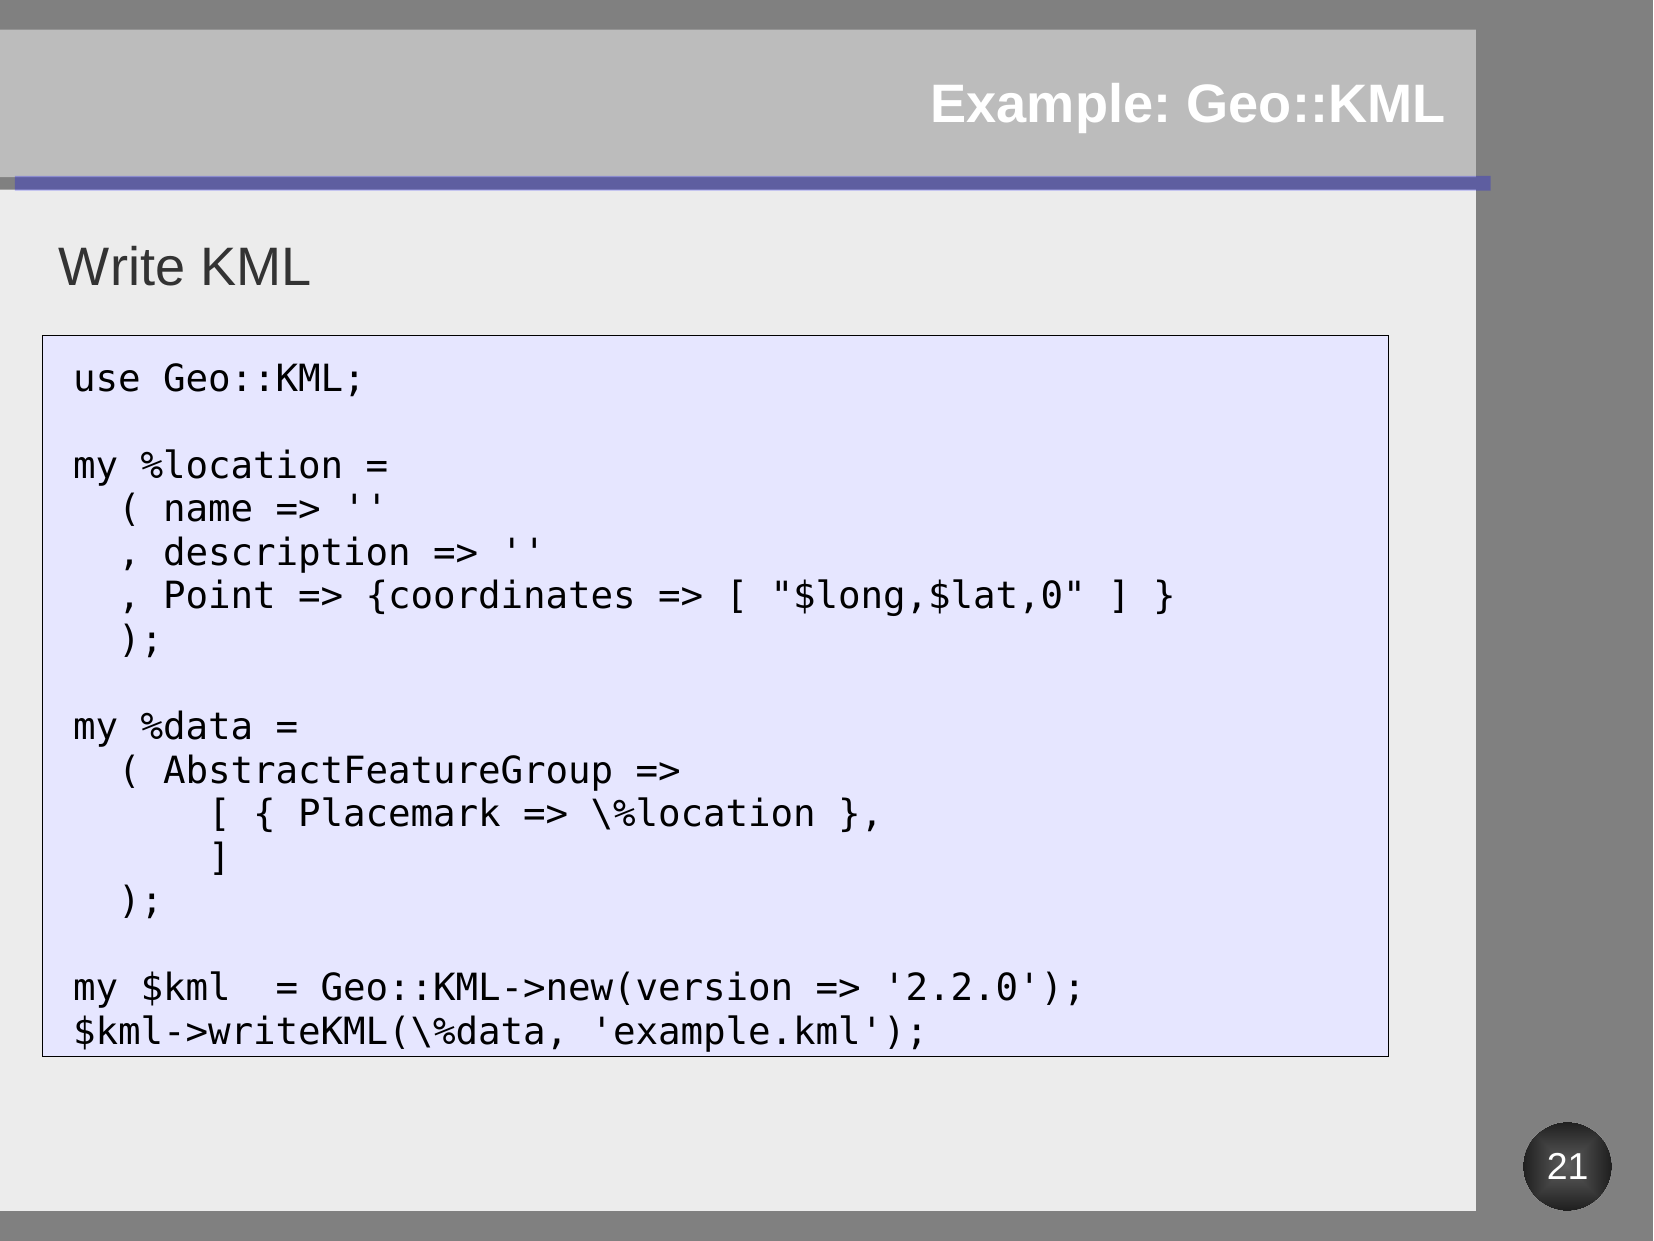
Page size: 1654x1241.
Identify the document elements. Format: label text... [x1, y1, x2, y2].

list Write KML [58, 236, 1417, 309]
title Example: Geo::KML [29, 59, 1447, 148]
text_box use Geo::KML; my %location = ( name => '' , description => '' , Point => {coordinates => [ "$long,$lat,0" ] } ); my %data = ( AbstractFeatureGroup => [ { Placemark => \%location }, ] ); my $kml = Geo::KML->new(version => '2.2.0'); $kml->writeKML(\%data, 'example.kml'); [73, 356, 1364, 1054]
text_box [42, 335, 1389, 1057]
